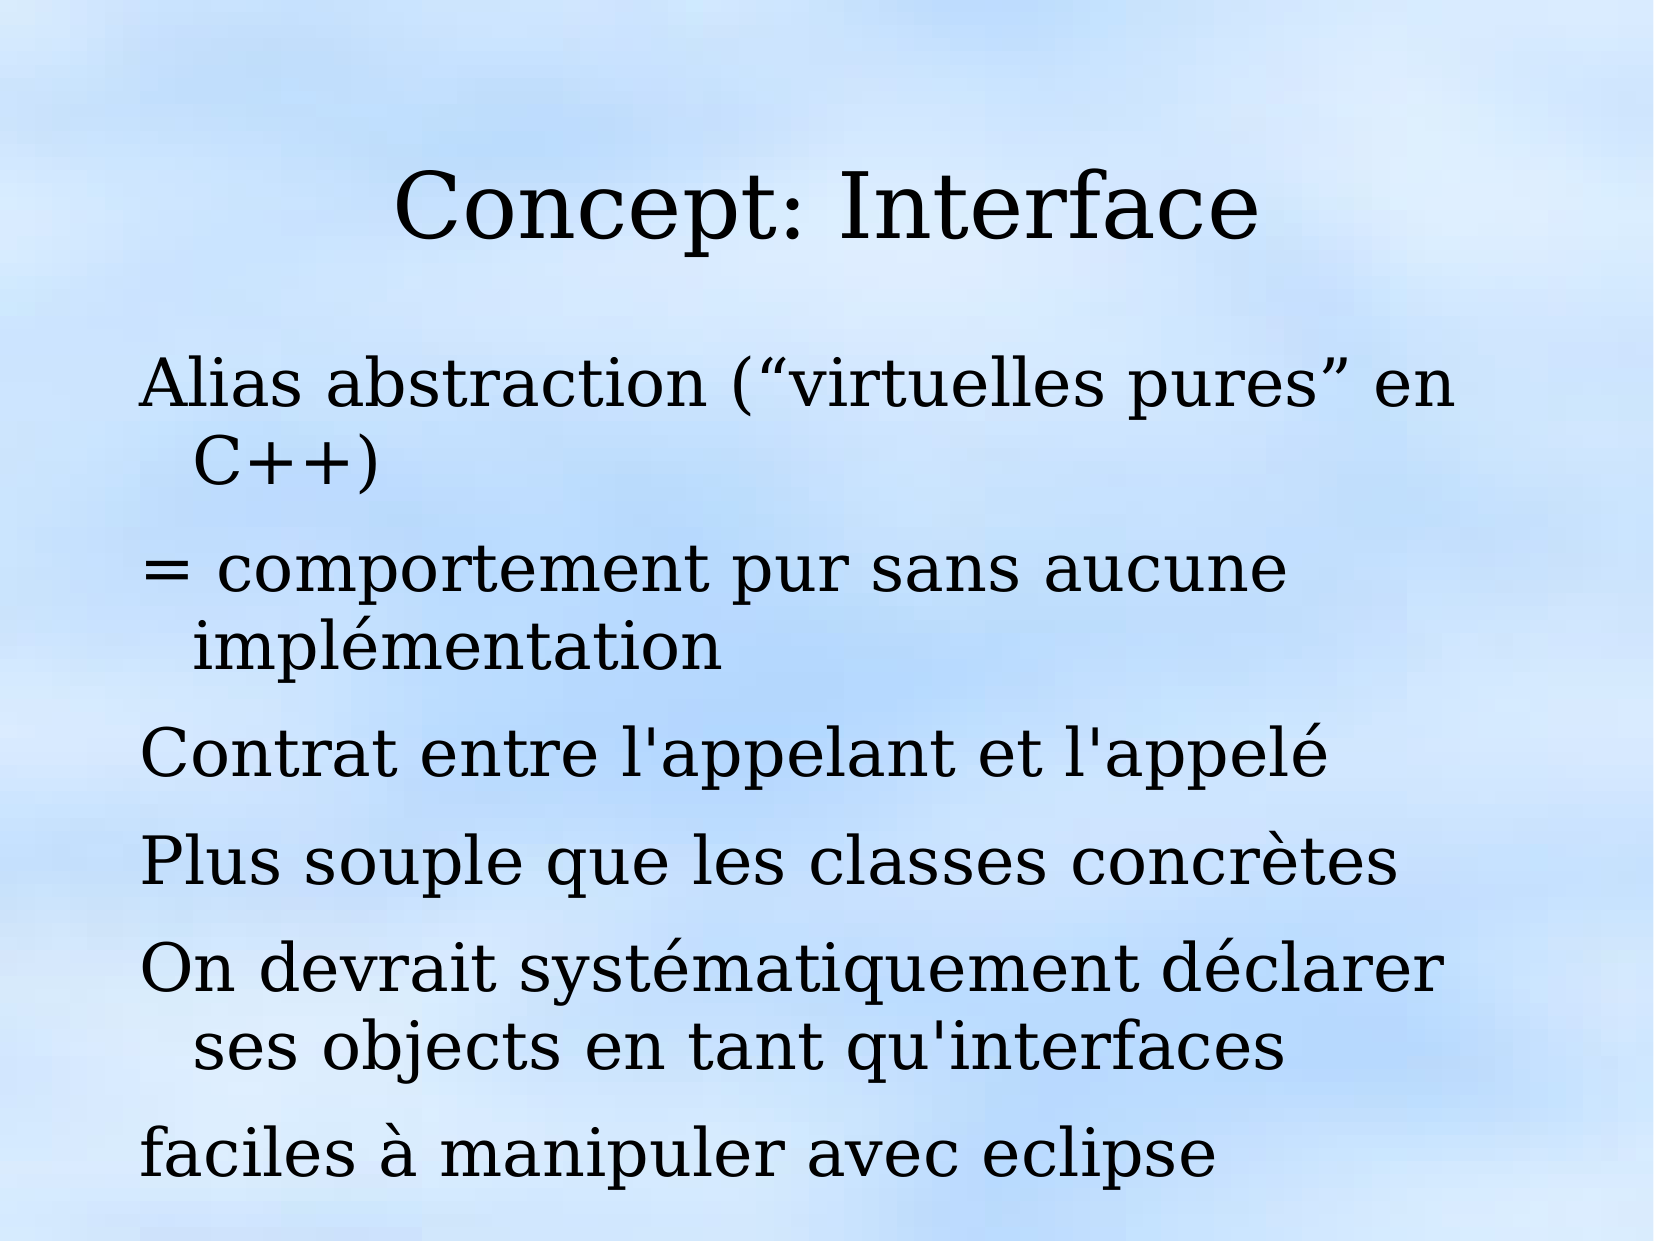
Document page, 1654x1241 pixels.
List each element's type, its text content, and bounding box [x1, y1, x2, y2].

picture [0, 0, 1654, 1241]
title Concept: Interface [121, 102, 1534, 311]
list Alias abstraction (“virtuelles pures” en C++) = comportement pur sans aucune implémentation Contrat entre l'appelant et l'appelé Plus souple que les classes concrètes On devrait systématiquement déclarer ses objects en tant qu'interfaces faciles à manipuler avec eclipse [121, 344, 1534, 1193]
